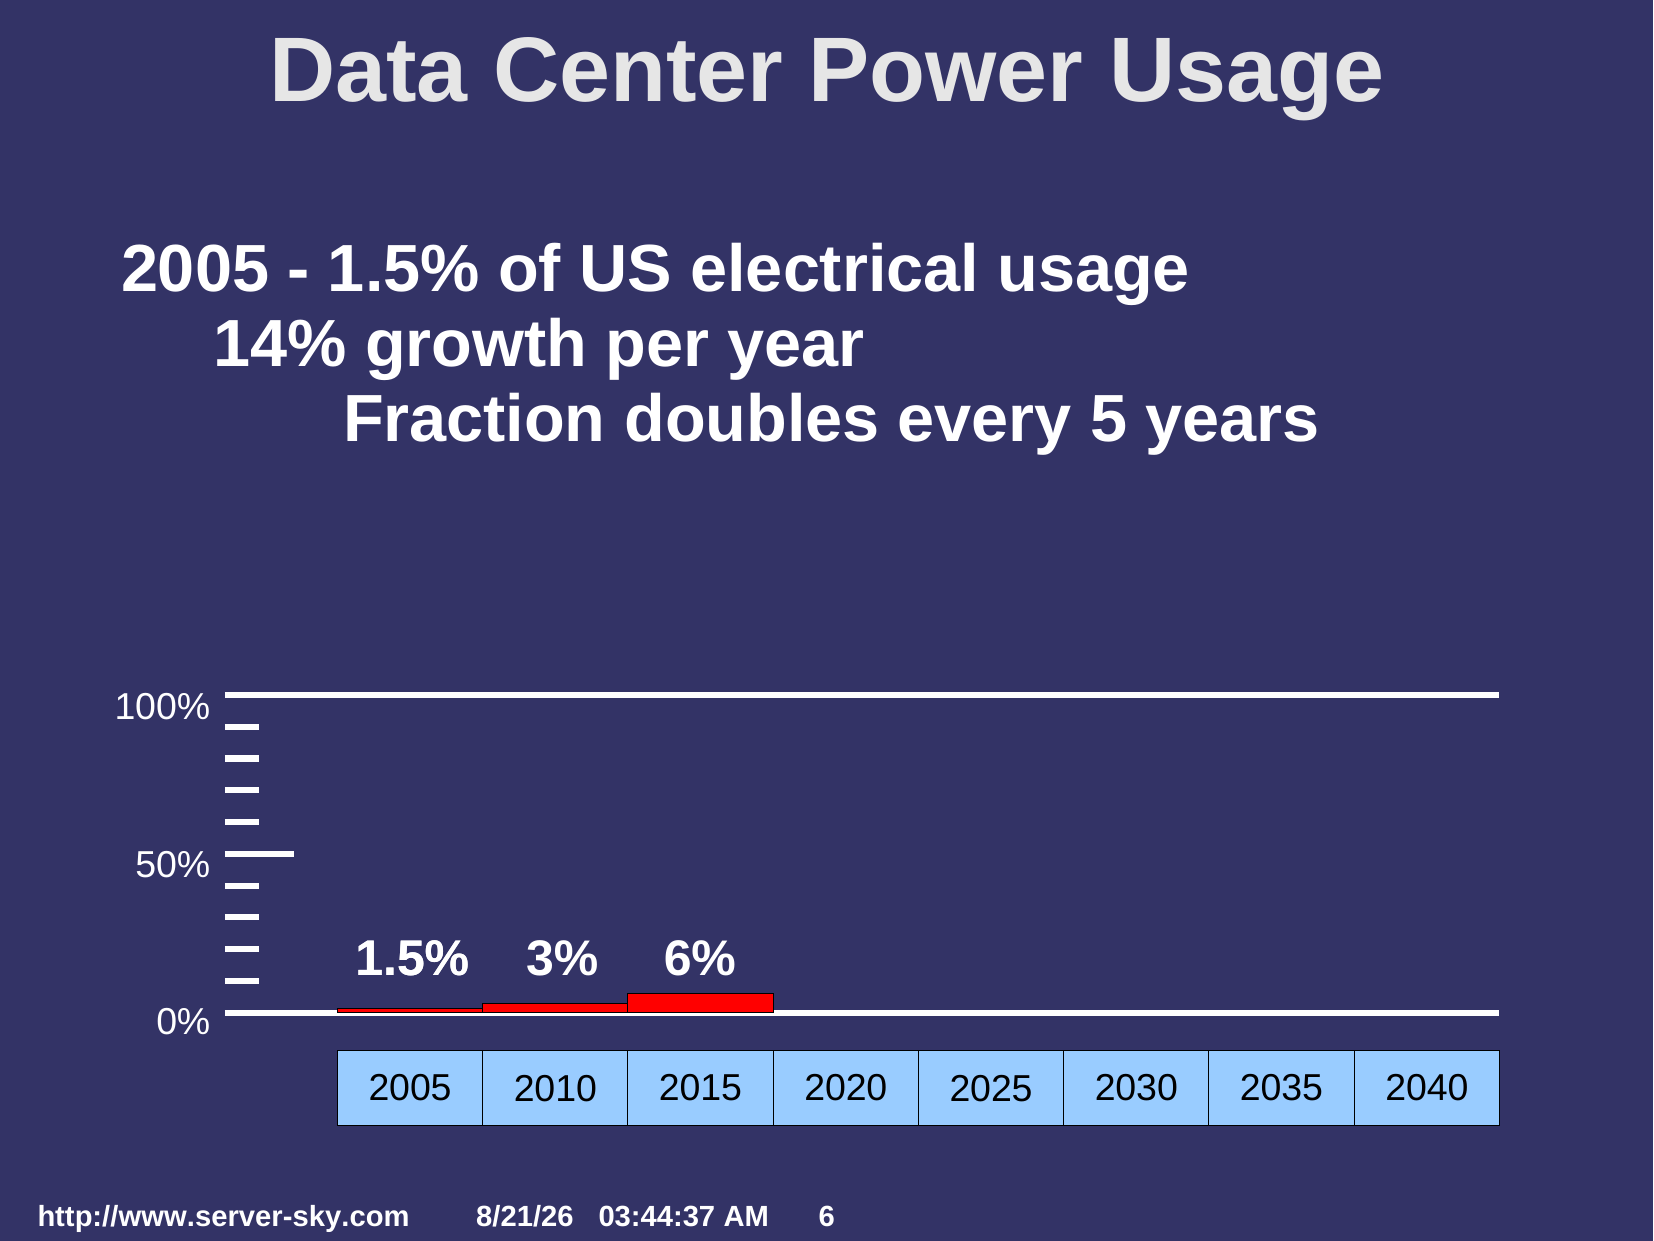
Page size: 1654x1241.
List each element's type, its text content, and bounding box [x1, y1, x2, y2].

title Data Center Power Usage [121, 0, 1534, 139]
text_box 6% [638, 922, 772, 1013]
text_box 2010 [482, 1050, 628, 1126]
text_box 2015 [628, 1050, 773, 1126]
text_box 2035 [1208, 1050, 1354, 1126]
text_box 2040 [1354, 1050, 1500, 1126]
text_box 2025 [918, 1050, 1064, 1126]
text_box 1.5% [337, 922, 488, 1013]
text_box 2005 [337, 1050, 482, 1126]
text_box 3% [488, 922, 638, 1013]
text_box 2030 [1064, 1050, 1208, 1126]
list 2005 - 1.5% of US electrical usage 14% growth per year Fraction doubles every 5 years [109, 231, 1575, 676]
text_box 100% 50% 0% [74, 562, 225, 1051]
text_box 2020 [773, 1050, 918, 1126]
